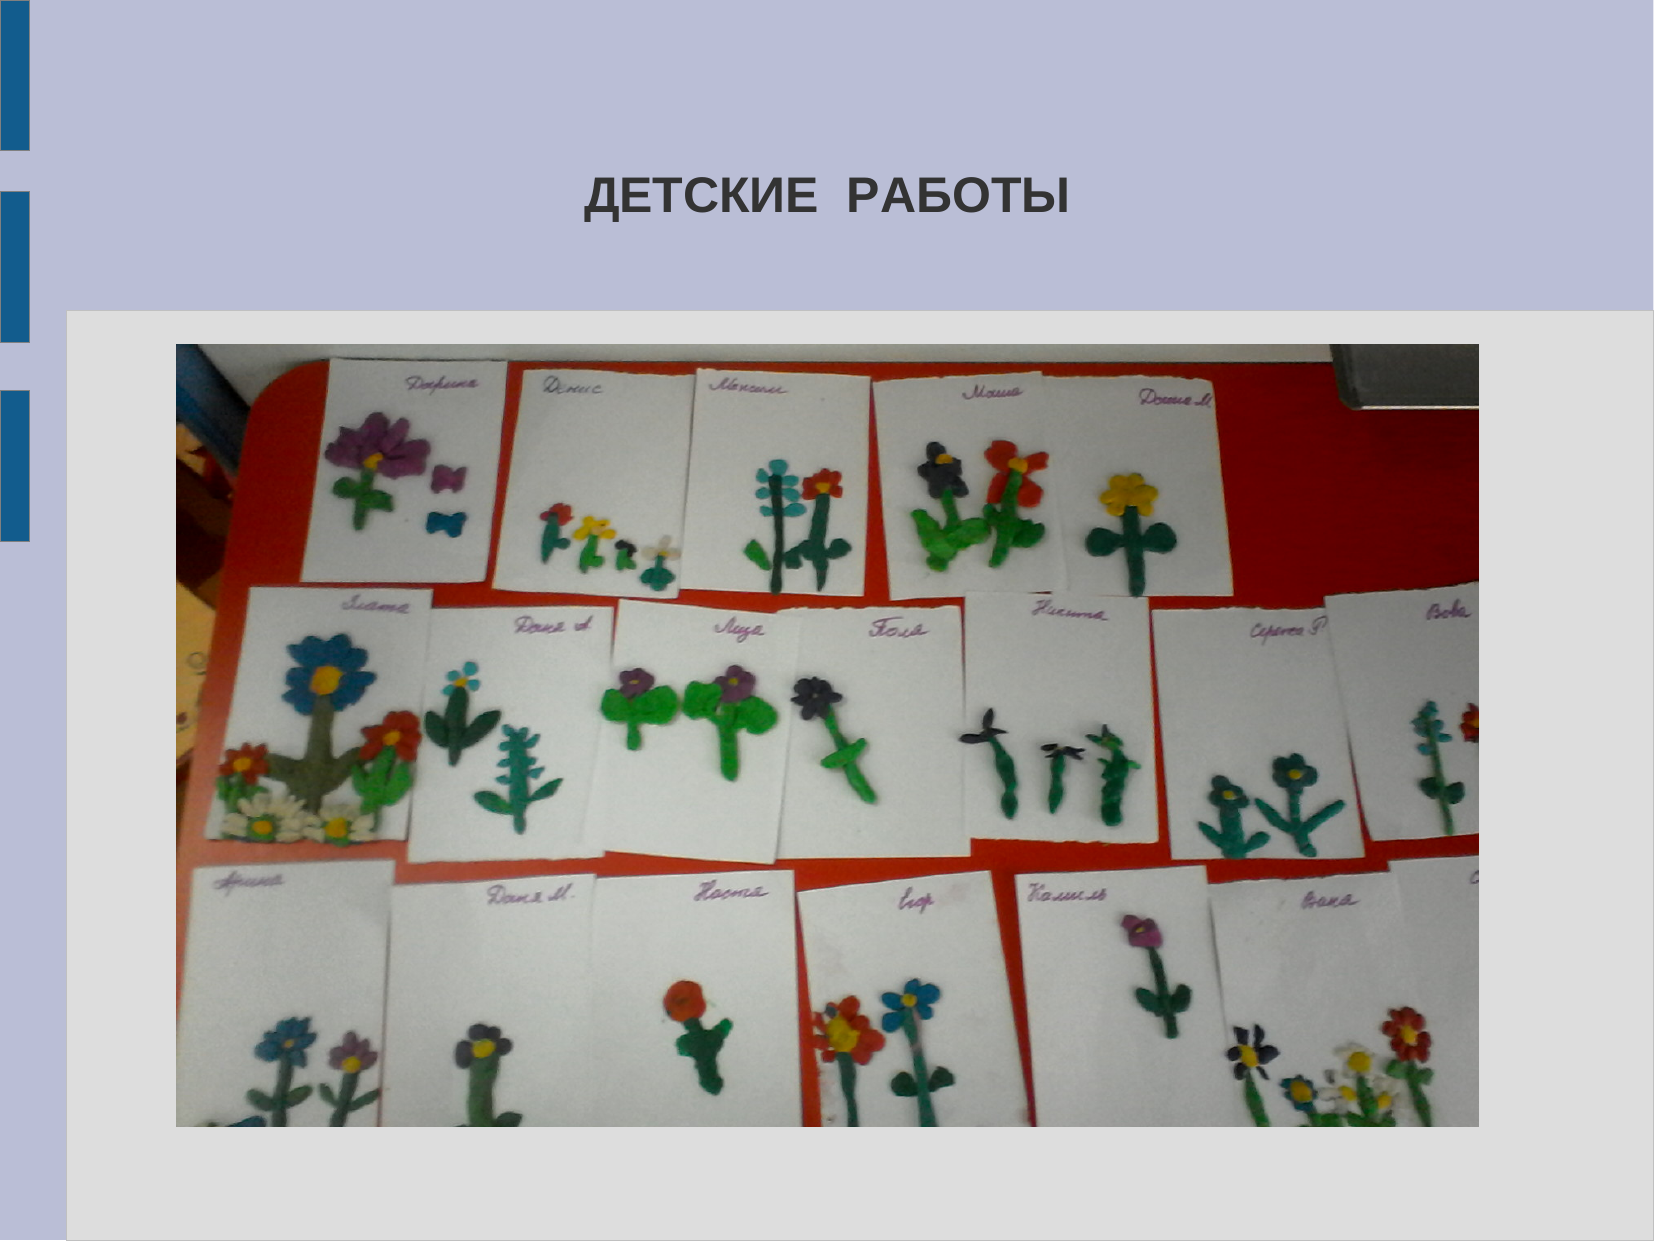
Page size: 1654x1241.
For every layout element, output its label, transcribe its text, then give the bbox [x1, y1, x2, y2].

picture [176, 344, 1479, 1127]
title ДЕТСКИЕ РАБОТЫ [121, 91, 1534, 299]
